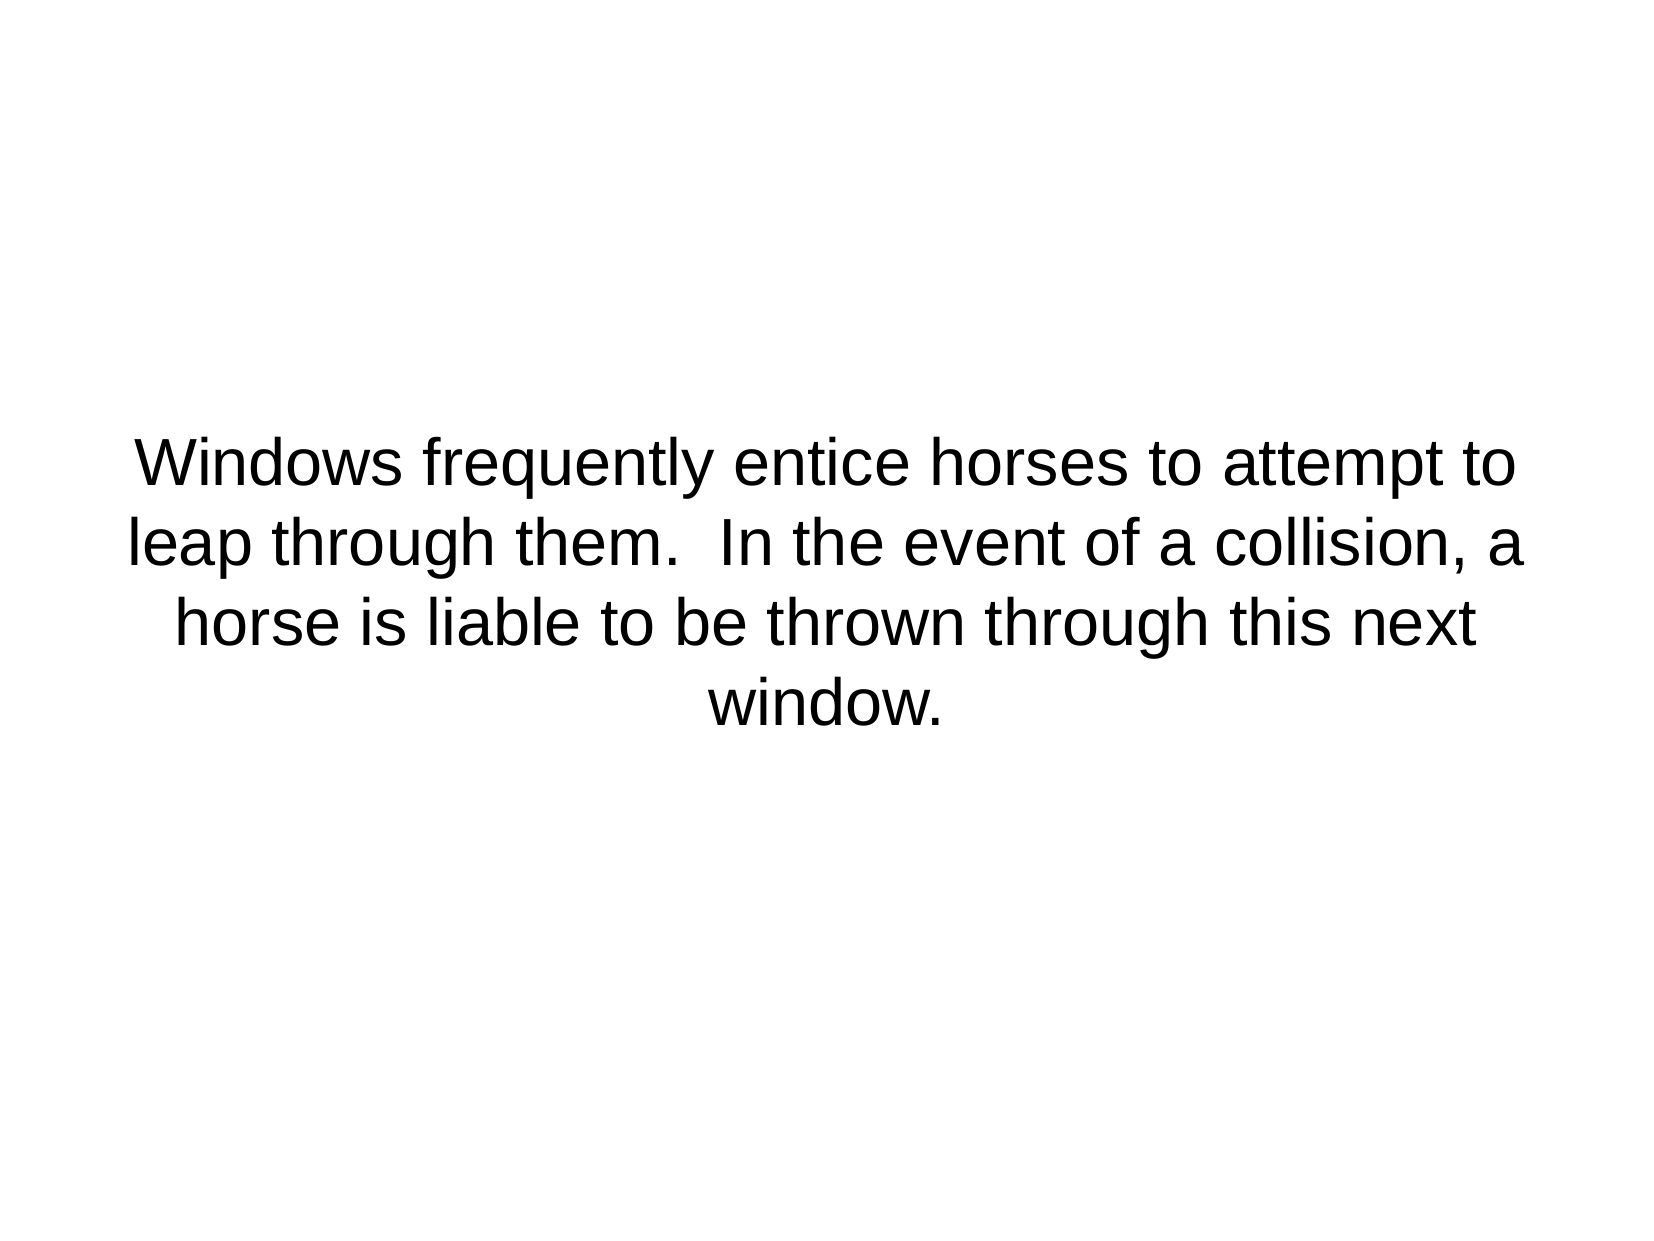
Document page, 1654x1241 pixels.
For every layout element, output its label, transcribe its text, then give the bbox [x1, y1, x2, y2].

subtitle Windows frequently entice horses to attempt to leap through them. In the event of a collision, a horse is liable to be thrown through this next window. [82, 49, 1571, 1109]
